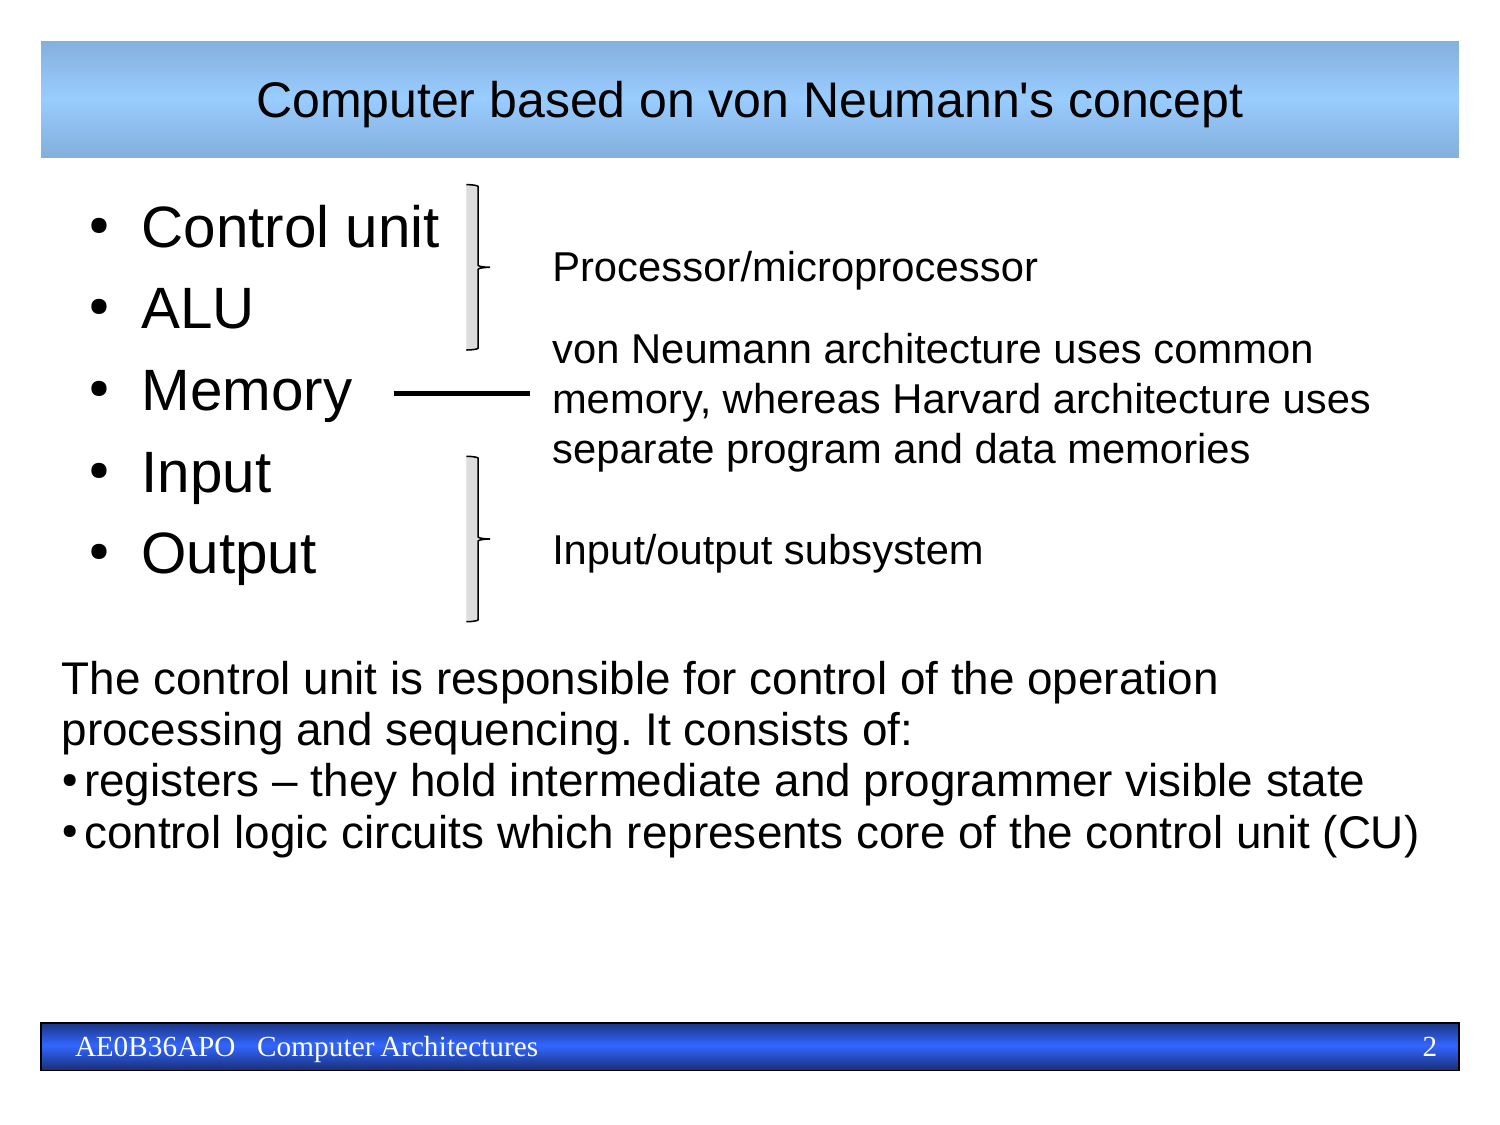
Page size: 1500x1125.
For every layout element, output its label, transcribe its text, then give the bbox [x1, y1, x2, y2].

title Computer based on von Neumann's concept [41, 41, 1459, 158]
text_box [466, 184, 491, 351]
text_box The control unit is responsible for control of the operation processing and sequencing. It consists of: registers – they hold intermediate and programmer visible state control logic circuits which represents core of the control unit (CU) [46, 645, 1444, 963]
text_box Input/output subsystem [537, 514, 1400, 581]
list Control unit ALU Memory Input Output [55, 186, 506, 645]
text_box von Neumann architecture uses common memory, whereas Harvard architecture uses separate program and data memories [537, 314, 1424, 480]
text_box Processor/microprocessor [537, 231, 1365, 298]
text_box [466, 456, 491, 622]
